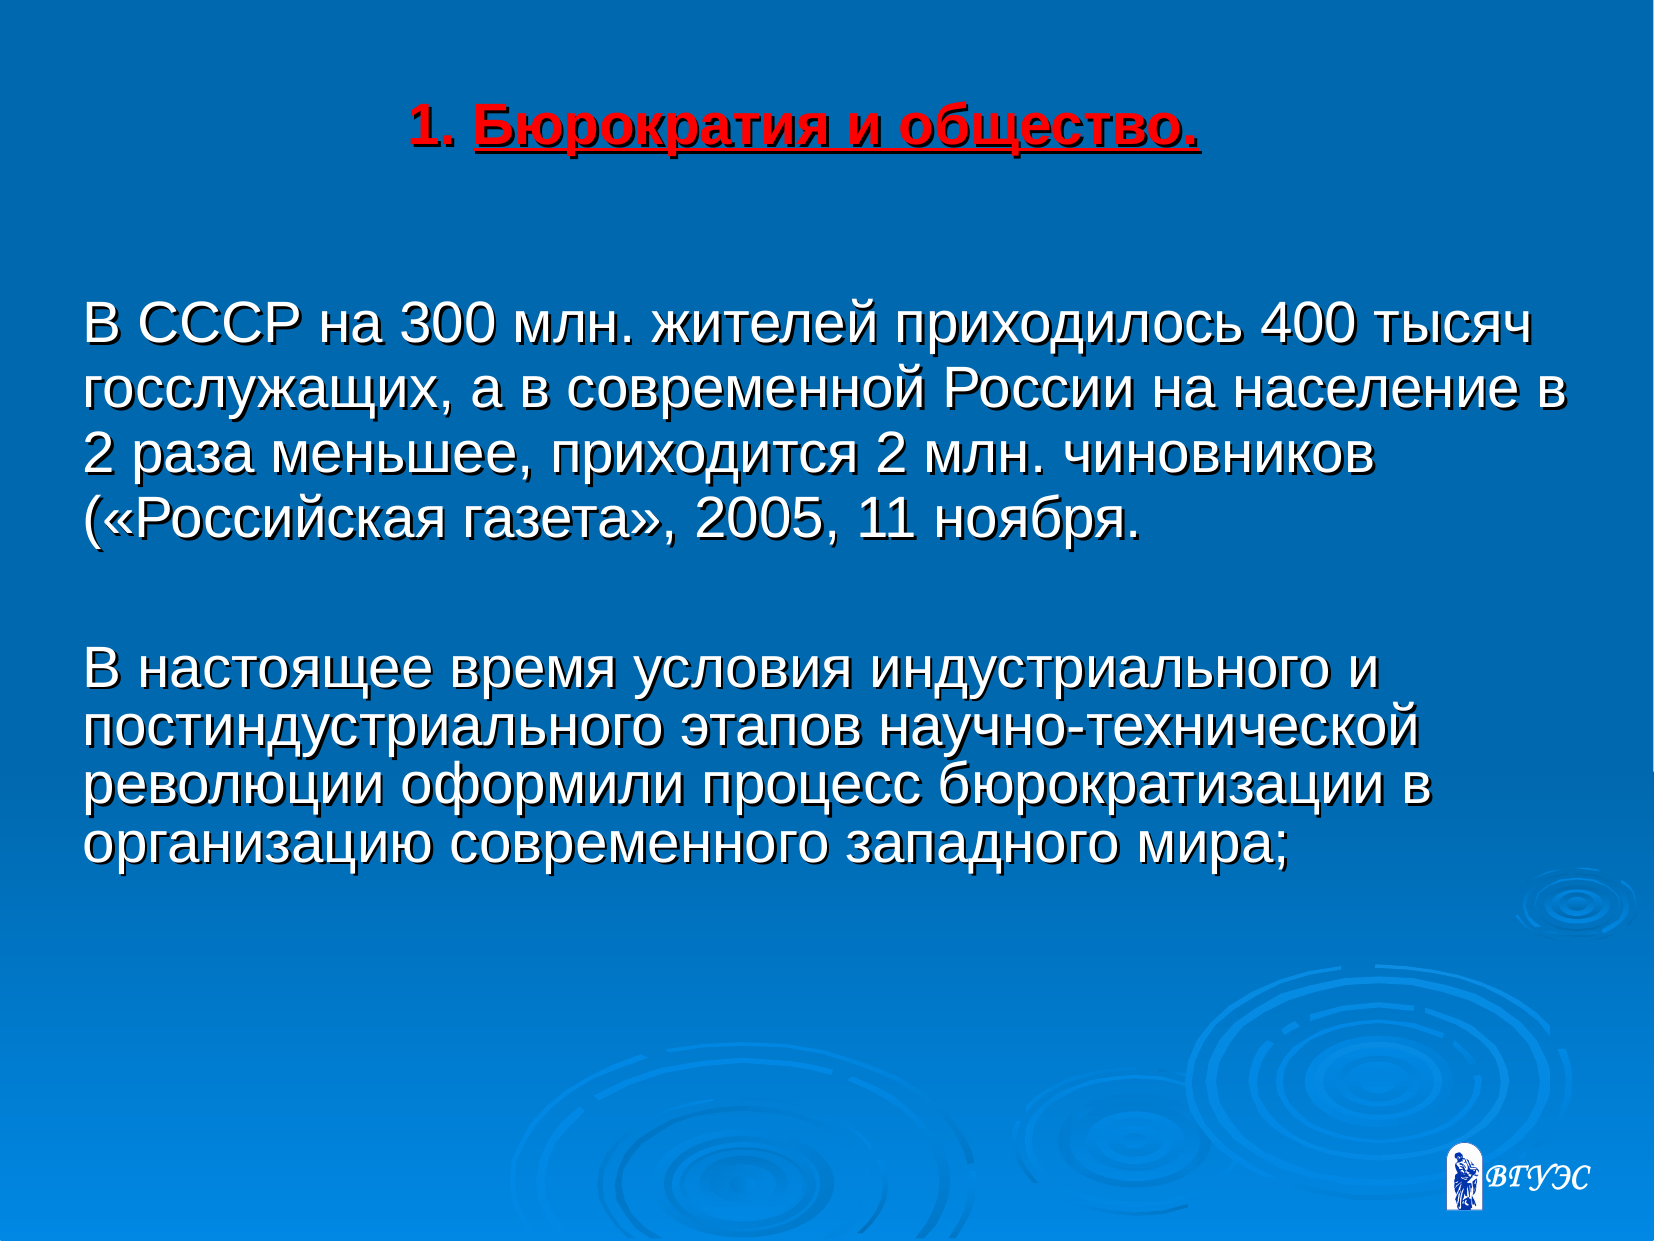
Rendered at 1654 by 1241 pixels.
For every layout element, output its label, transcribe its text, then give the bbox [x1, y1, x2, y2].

list В СССР на 300 млн. жителей приходилось 400 тысяч госслужащих, а в современной России на население в 2 раза меньшее, приходится 2 млн. чиновников («Российская газета», 2005, 11 ноября. В настоящее время условия индустриального и постиндустриального этапов научно-технической революции оформили процесс бюрократизации в организацию современного западного мира; [82, 290, 1571, 1109]
title 1. Бюрократия и общество. [100, 0, 1506, 290]
picture [1446, 1142, 1592, 1211]
